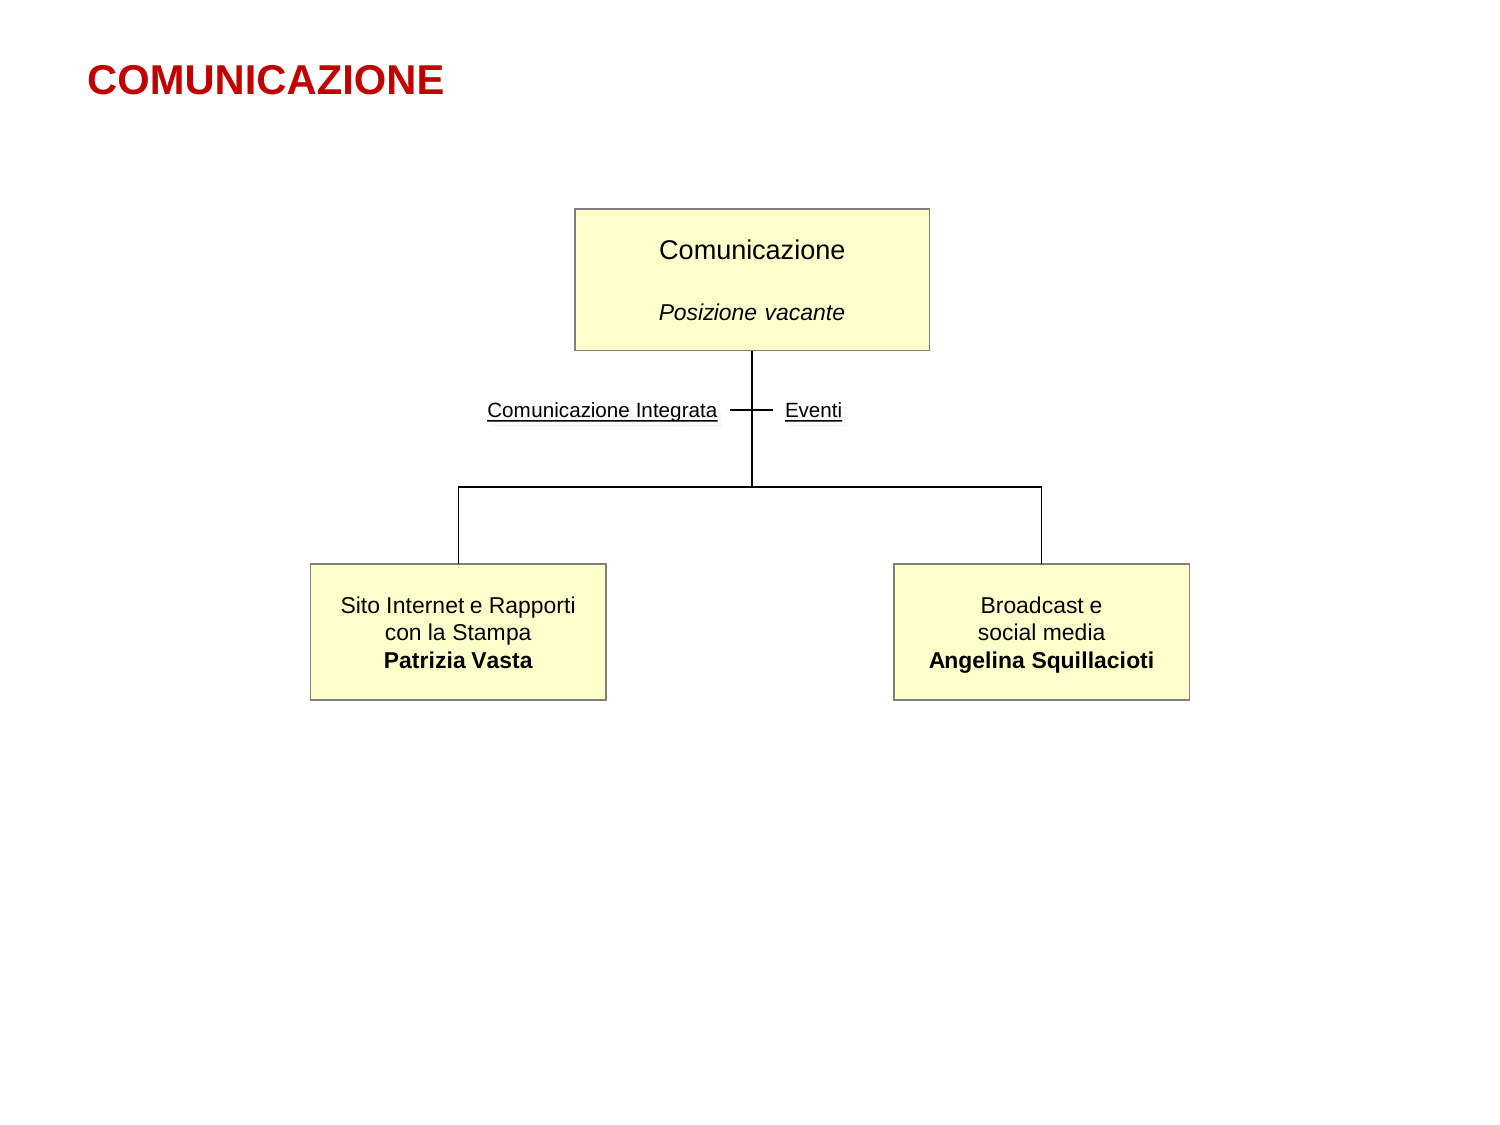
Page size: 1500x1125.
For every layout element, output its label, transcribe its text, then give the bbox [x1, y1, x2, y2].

title COMUNICAZIONE [72, 45, 1462, 128]
picture [309, 208, 1190, 701]
